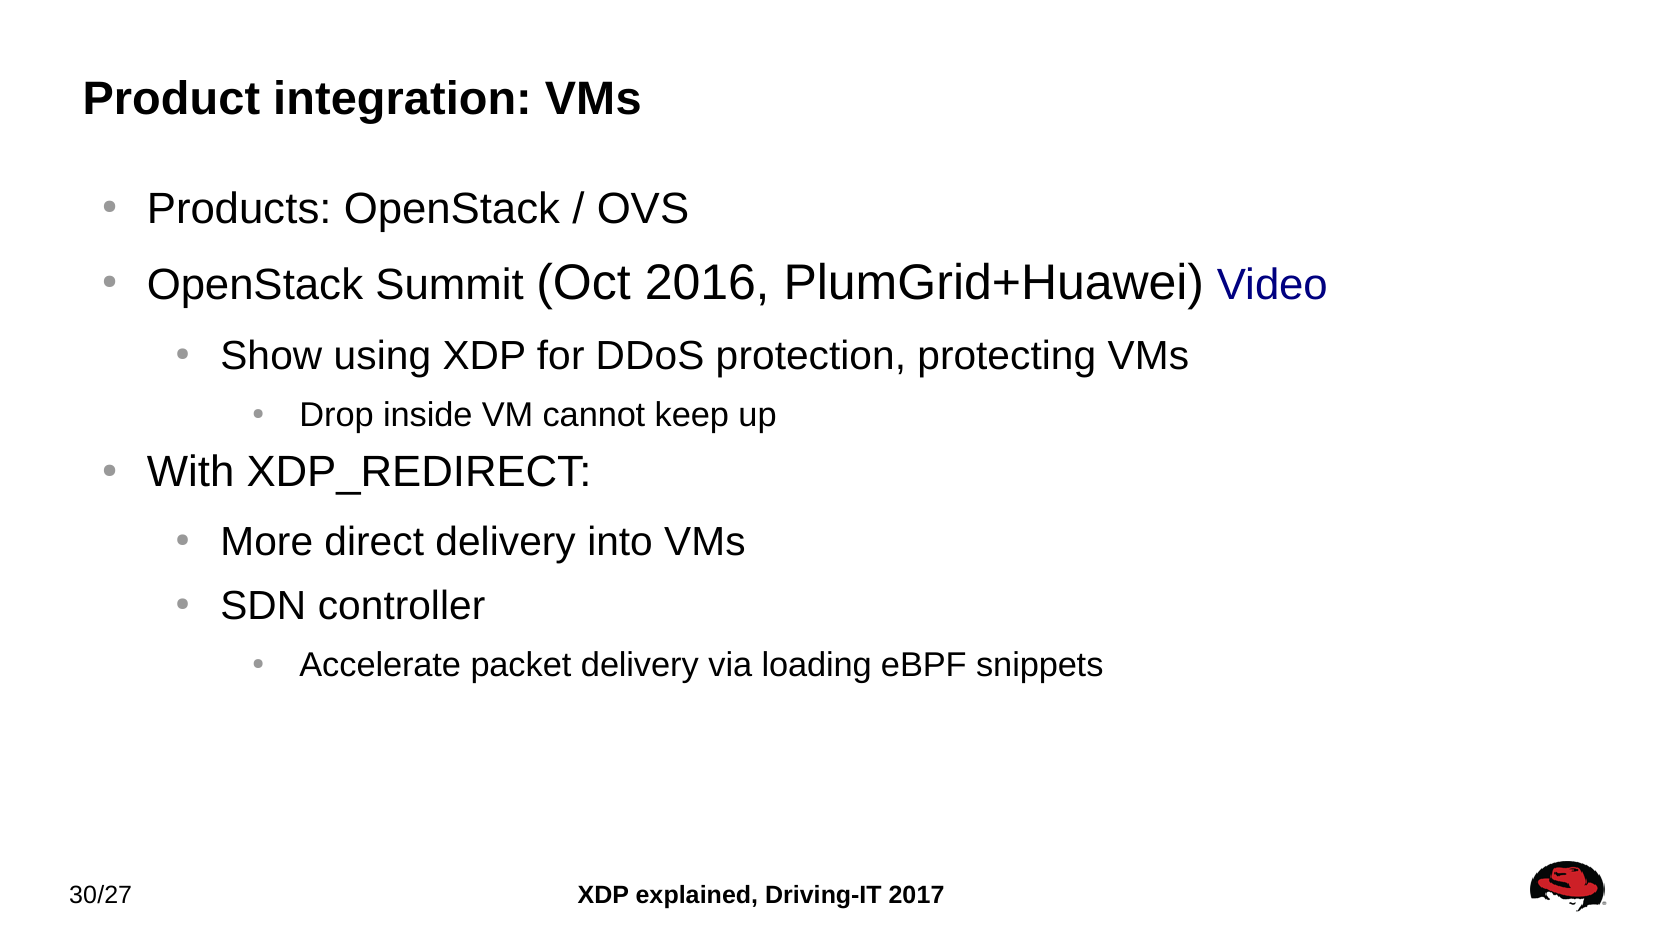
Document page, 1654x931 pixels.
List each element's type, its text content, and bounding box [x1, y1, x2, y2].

text_box [82, 28, 1571, 169]
picture [1529, 859, 1613, 918]
list Products: OpenStack / OVS OpenStack Summit (Oct 2016, PlumGrid+Huawei) Video Show using XDP for DDoS protection, protecting VMs Drop inside VM cannot keep up With XDP_REDIRECT: More direct delivery into VMs SDN controller Accelerate packet delivery via loading eBPF snippets [86, 183, 1575, 779]
